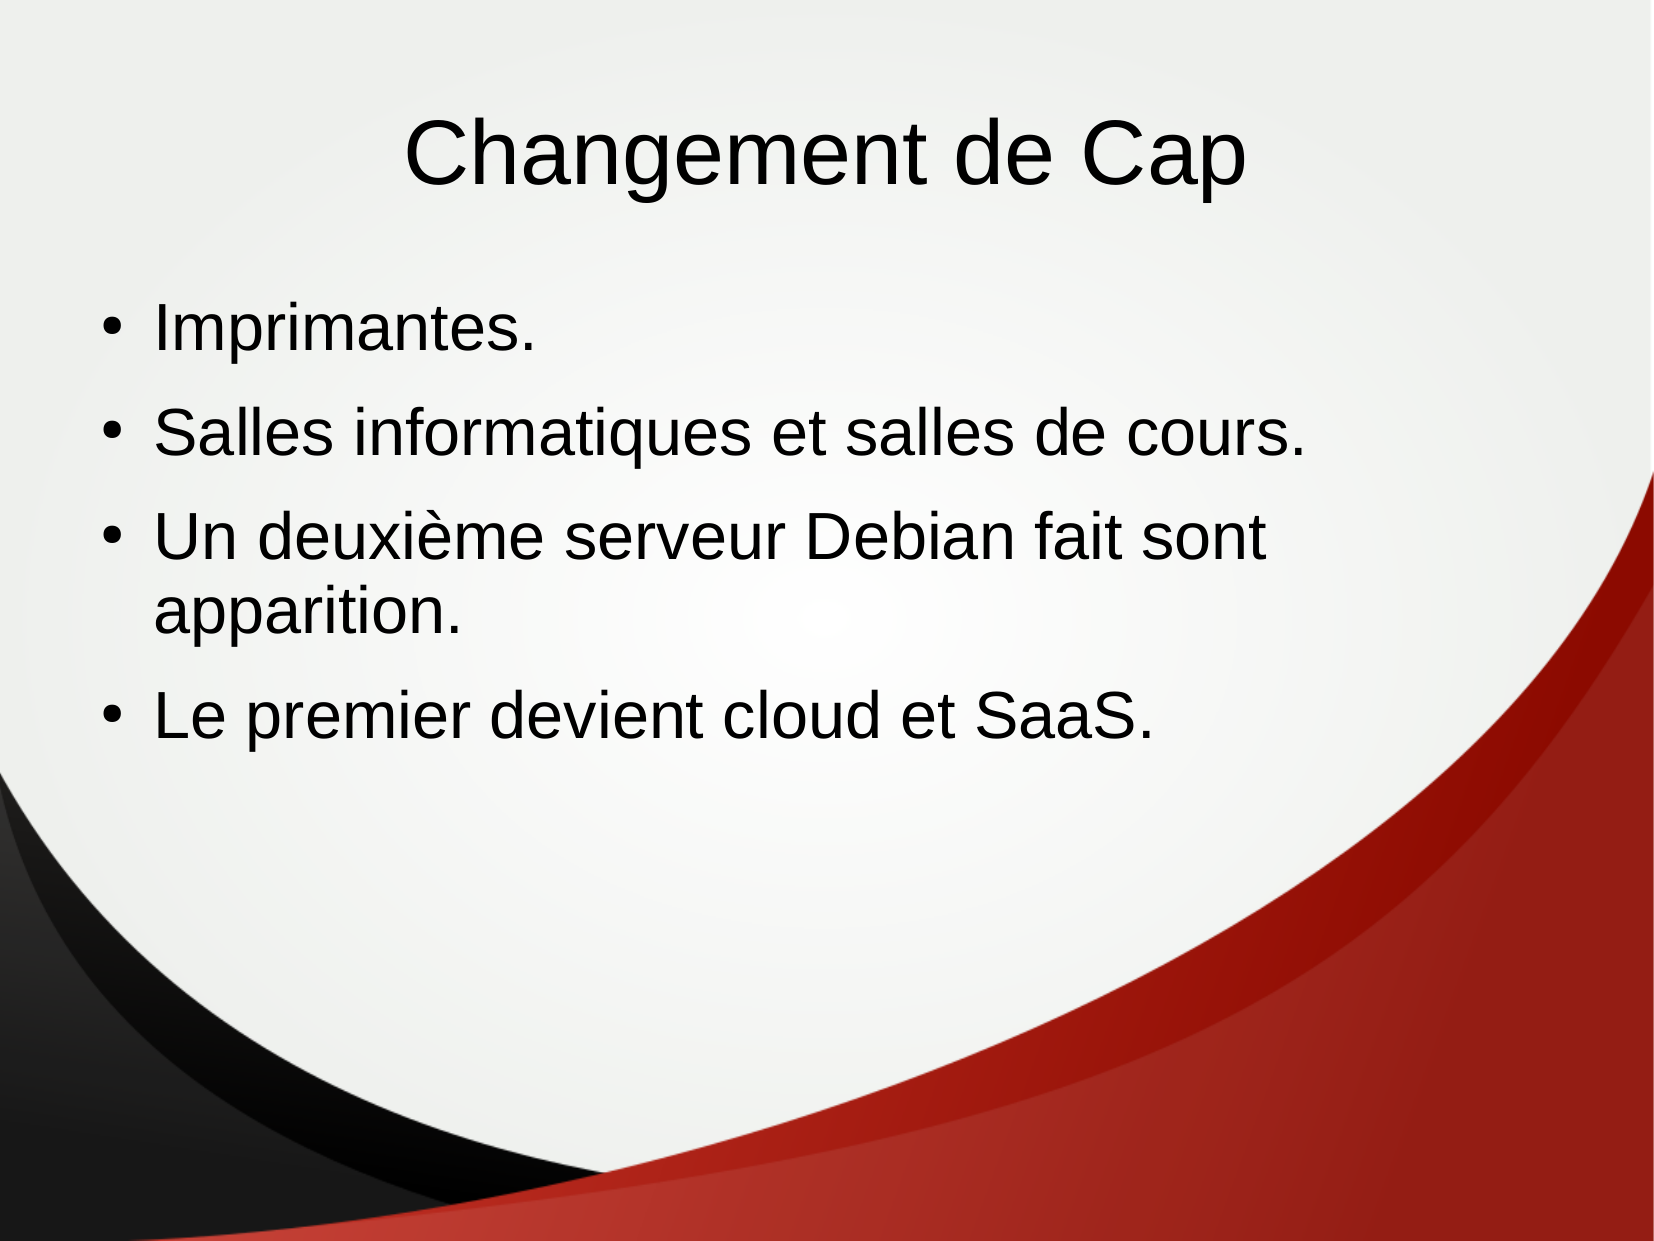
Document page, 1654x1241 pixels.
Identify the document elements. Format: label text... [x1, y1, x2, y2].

list Imprimantes. Salles informatiques et salles de cours. Un deuxième serveur Debian fait sont apparition. Le premier devient cloud et SaaS. [82, 290, 1571, 1010]
title Changement de Cap [82, 49, 1571, 257]
picture [0, 0, 1654, 1241]
